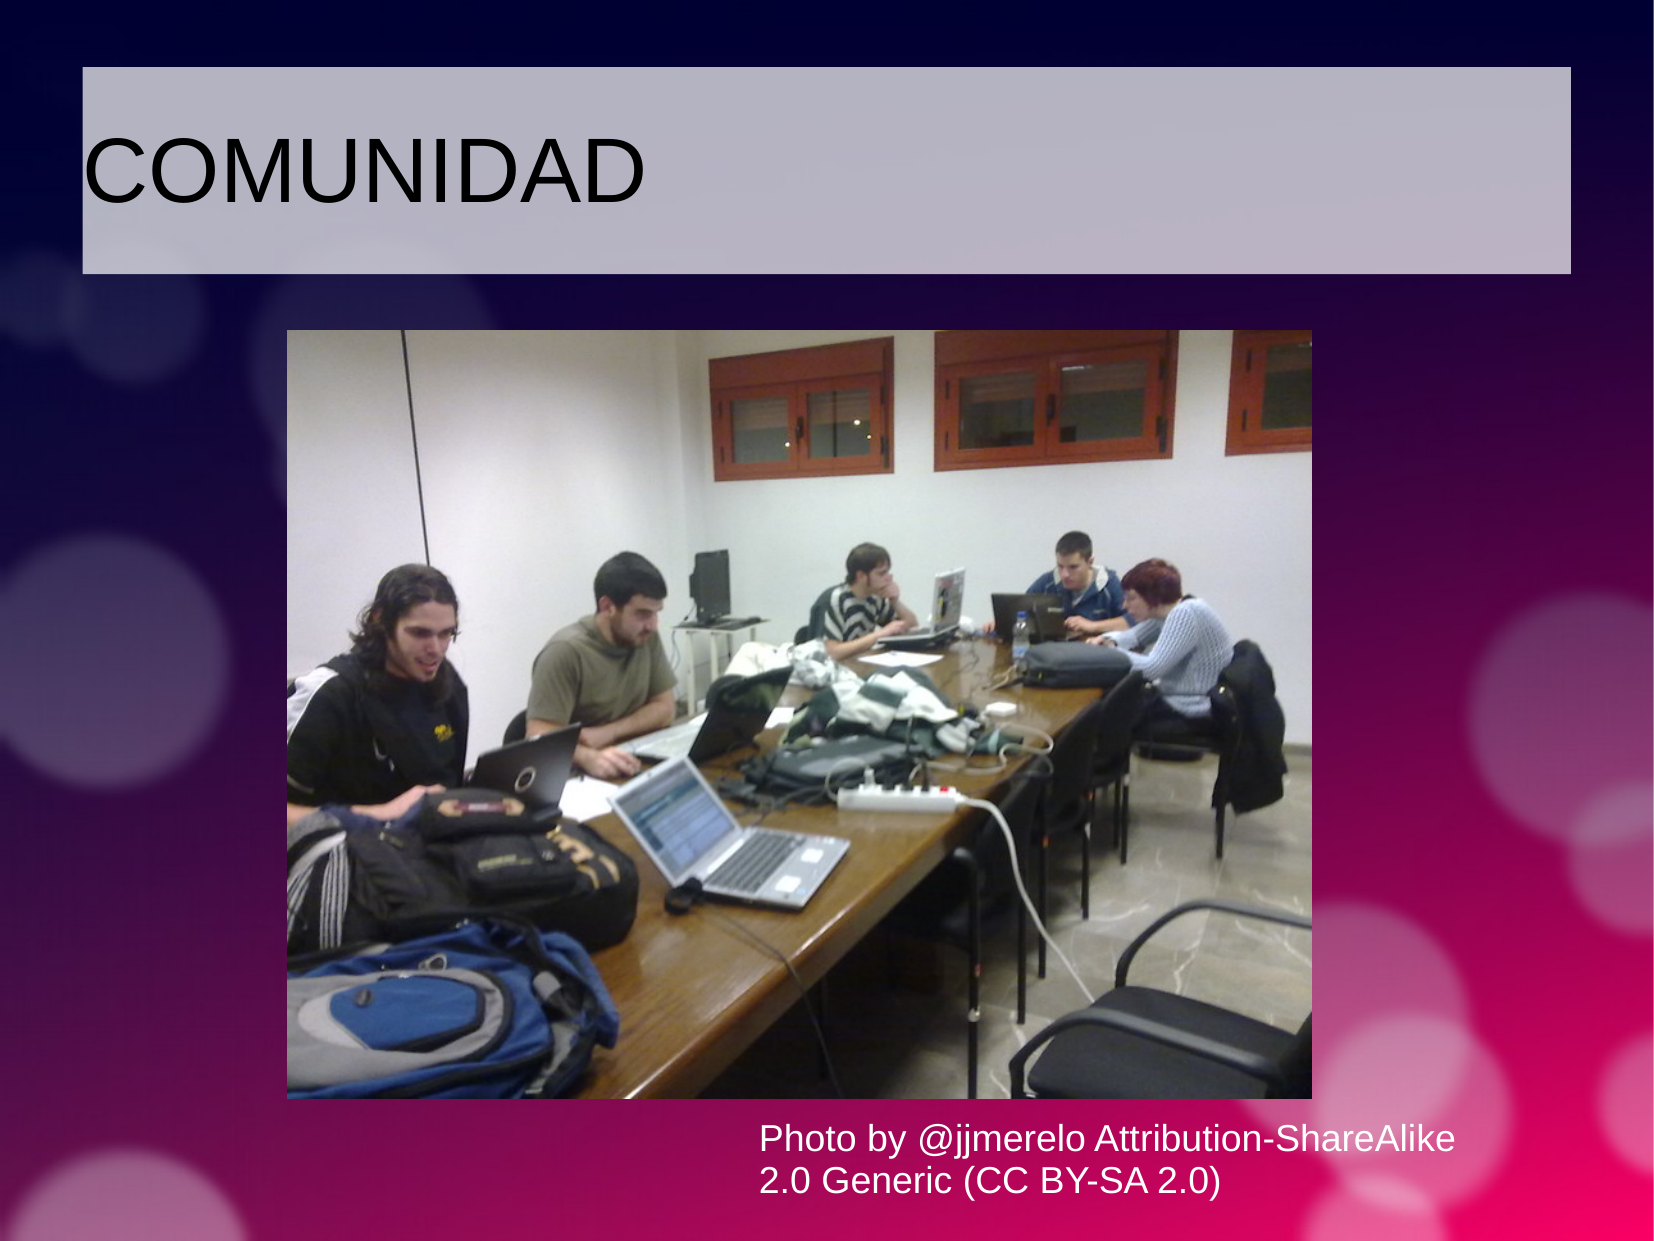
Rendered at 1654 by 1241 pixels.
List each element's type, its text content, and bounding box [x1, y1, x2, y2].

text_box Photo by @jjmerelo Attribution-ShareAlike 2.0 Generic (CC BY-SA 2.0) [744, 1110, 1501, 1241]
title COMUNIDAD [82, 67, 1571, 275]
picture [0, 0, 1654, 1241]
